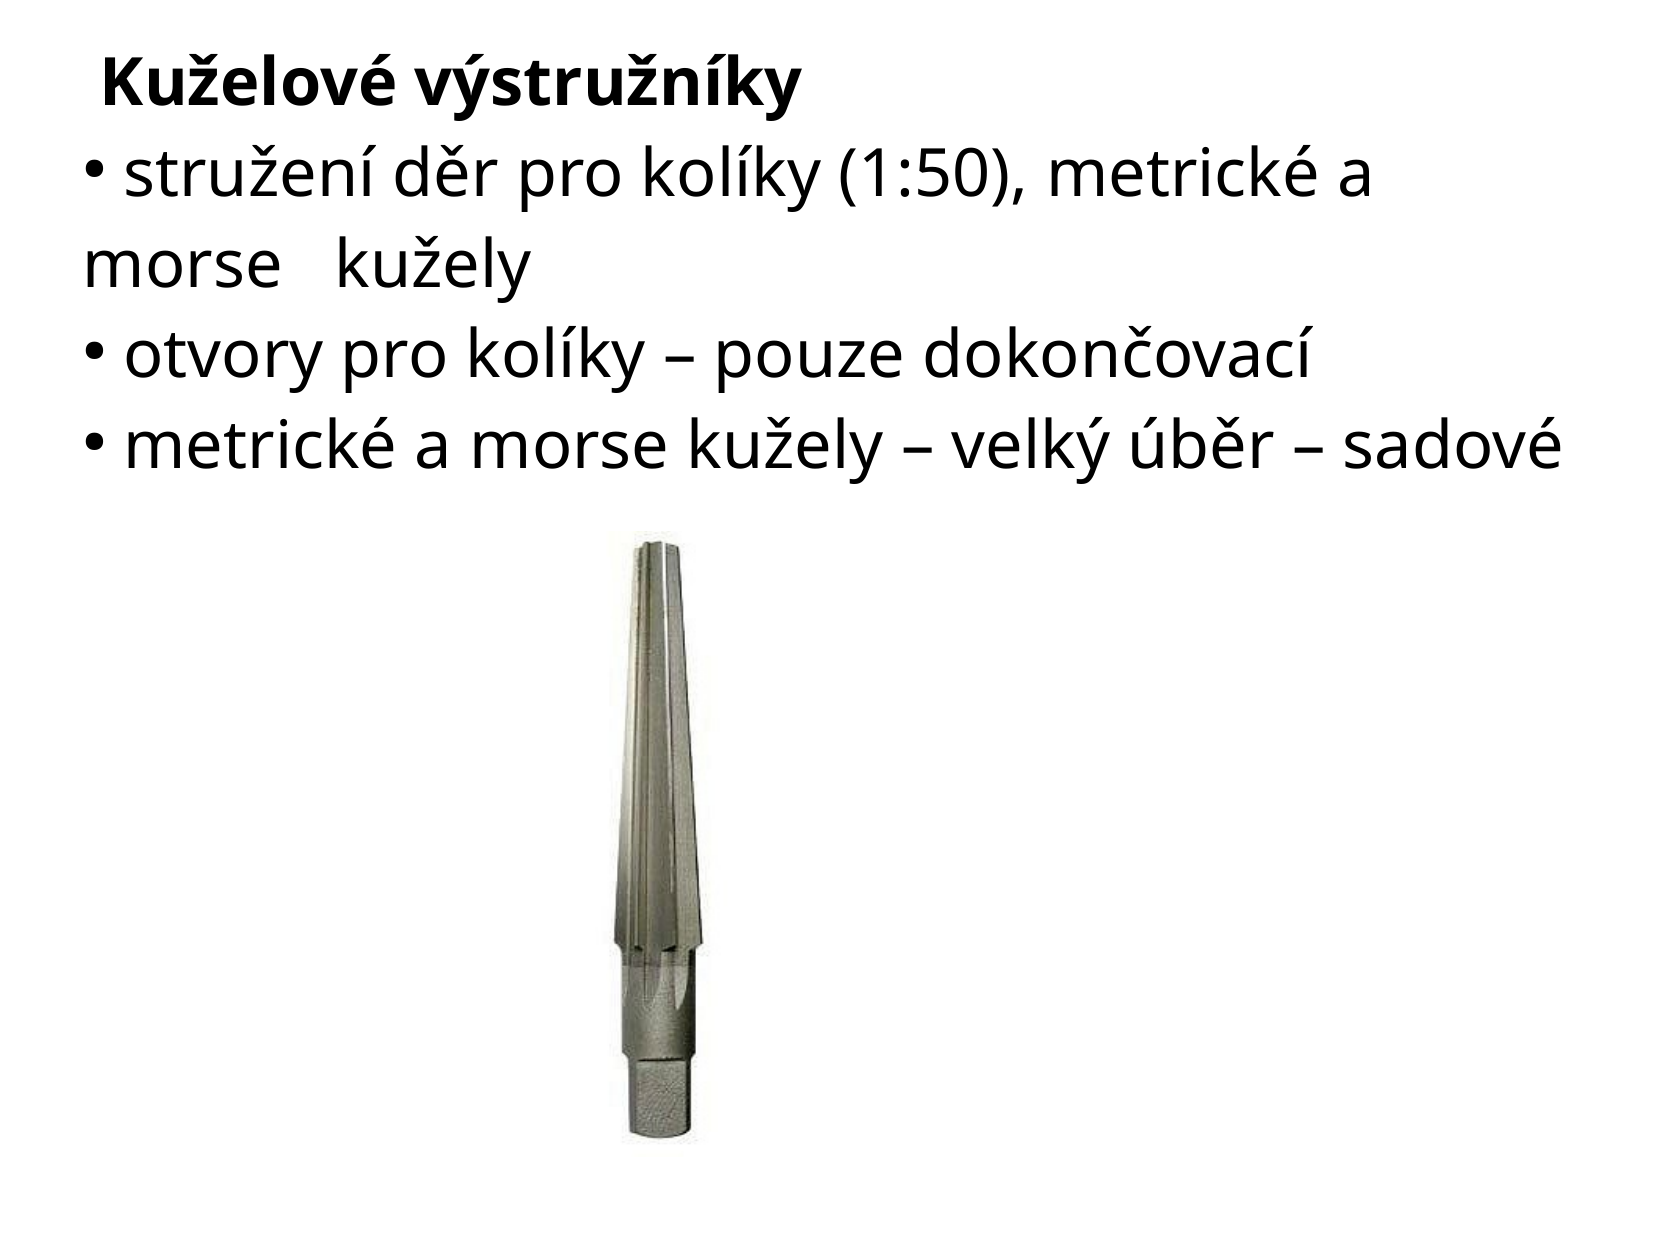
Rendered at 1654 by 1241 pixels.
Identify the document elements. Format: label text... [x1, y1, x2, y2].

subtitle Kuželové výstružníky stružení děr pro kolíky (1:50), metrické a morse kužely otvory pro kolíky – pouze dokončovací metrické a morse kužely – velký úběr – sadové [82, 56, 1571, 1102]
picture [533, 531, 768, 1157]
